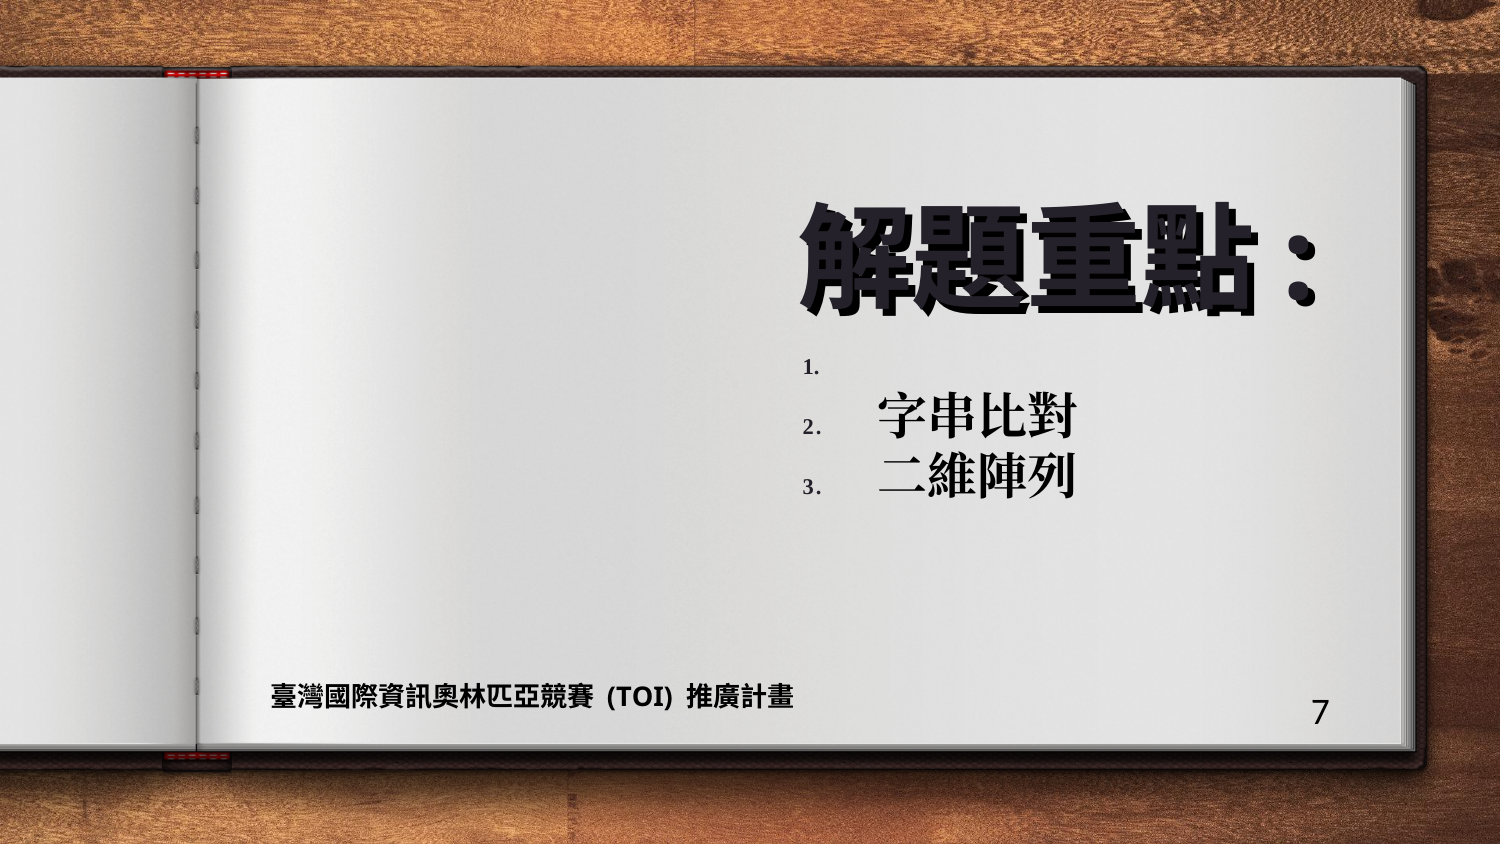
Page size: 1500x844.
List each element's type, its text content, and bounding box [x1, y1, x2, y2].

title 解題重點: [782, 146, 1313, 338]
text_box 7 [1295, 672, 1386, 737]
subtitle 字串比對 二維陣列 [787, 309, 1341, 584]
